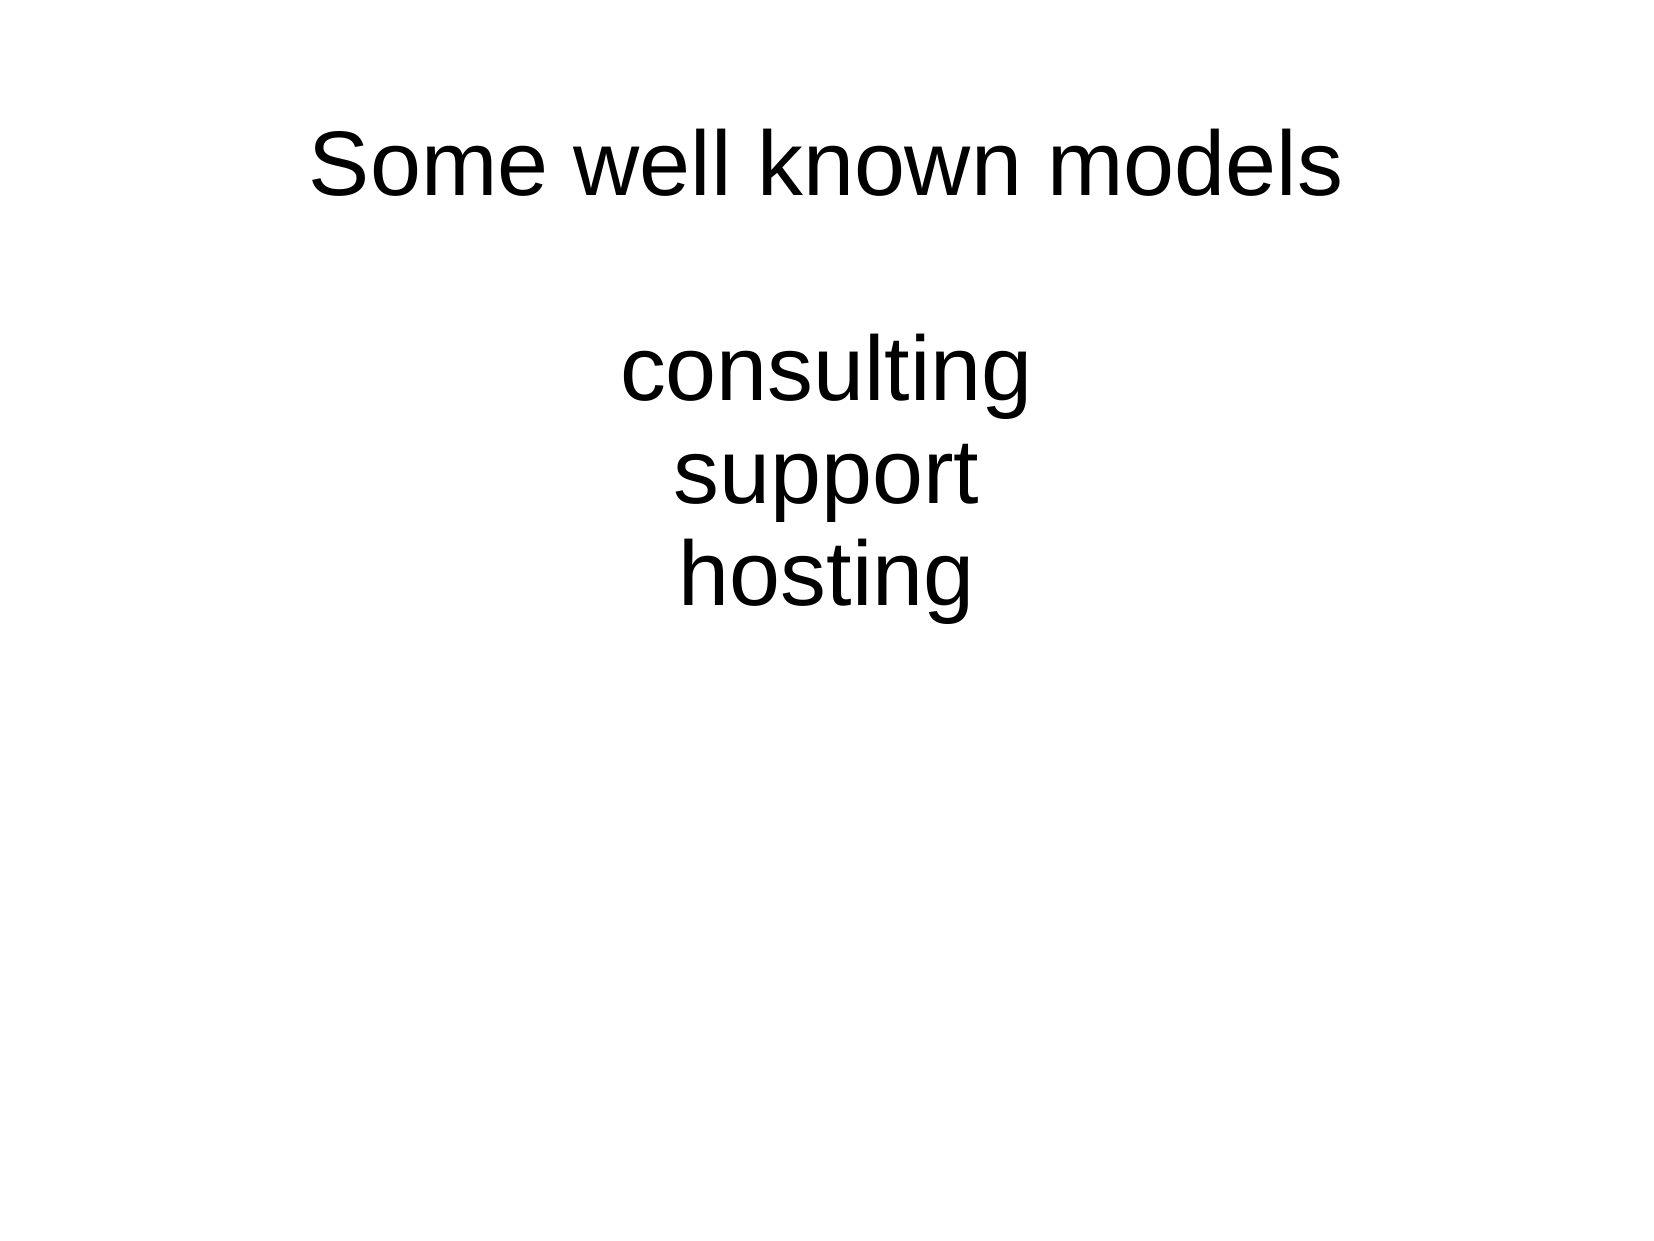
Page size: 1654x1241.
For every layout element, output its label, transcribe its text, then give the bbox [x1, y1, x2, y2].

title Some well known models consulting support hosting [82, 112, 1571, 1139]
